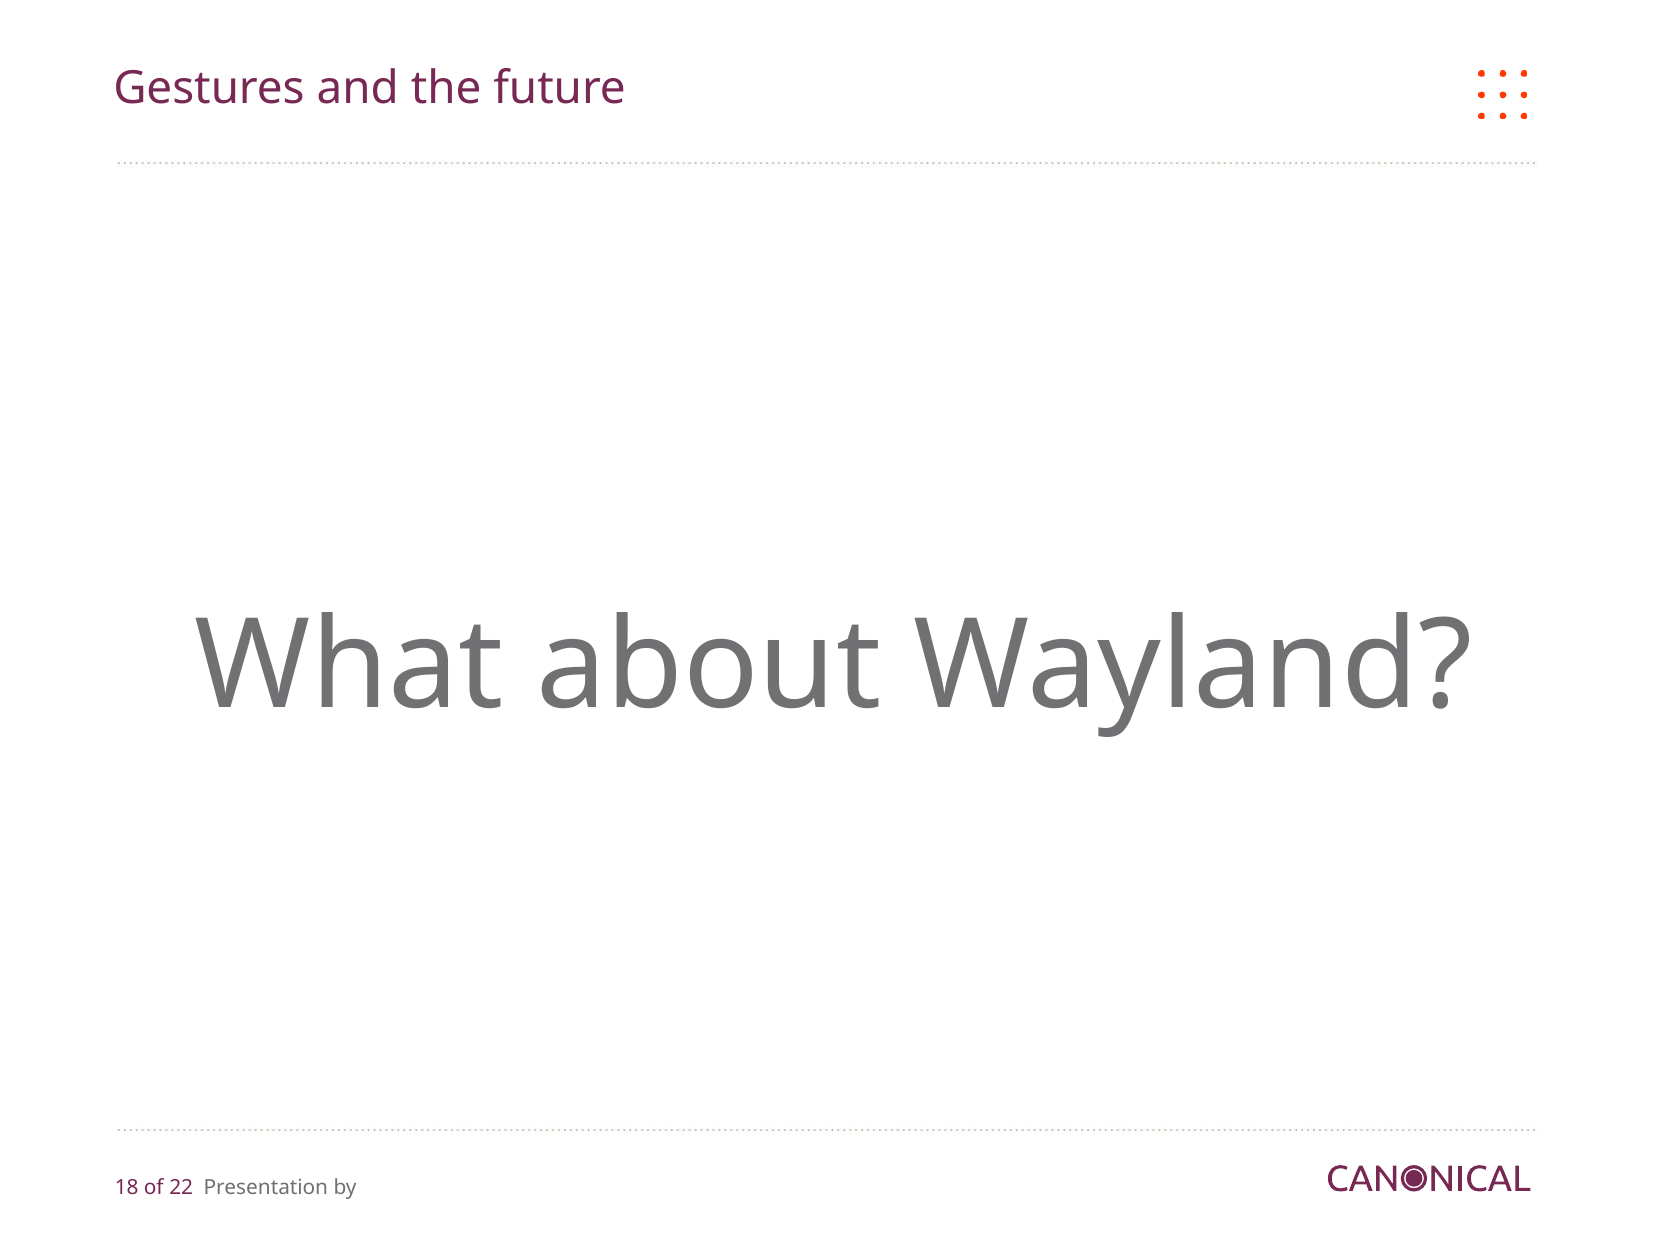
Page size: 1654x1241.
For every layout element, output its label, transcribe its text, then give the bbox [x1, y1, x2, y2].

picture [1478, 70, 1527, 119]
list What about Wayland? [150, 531, 1574, 1241]
picture [116, 1128, 150, 1135]
picture [116, 160, 1539, 168]
title Gestures and the future [113, 64, 1382, 107]
